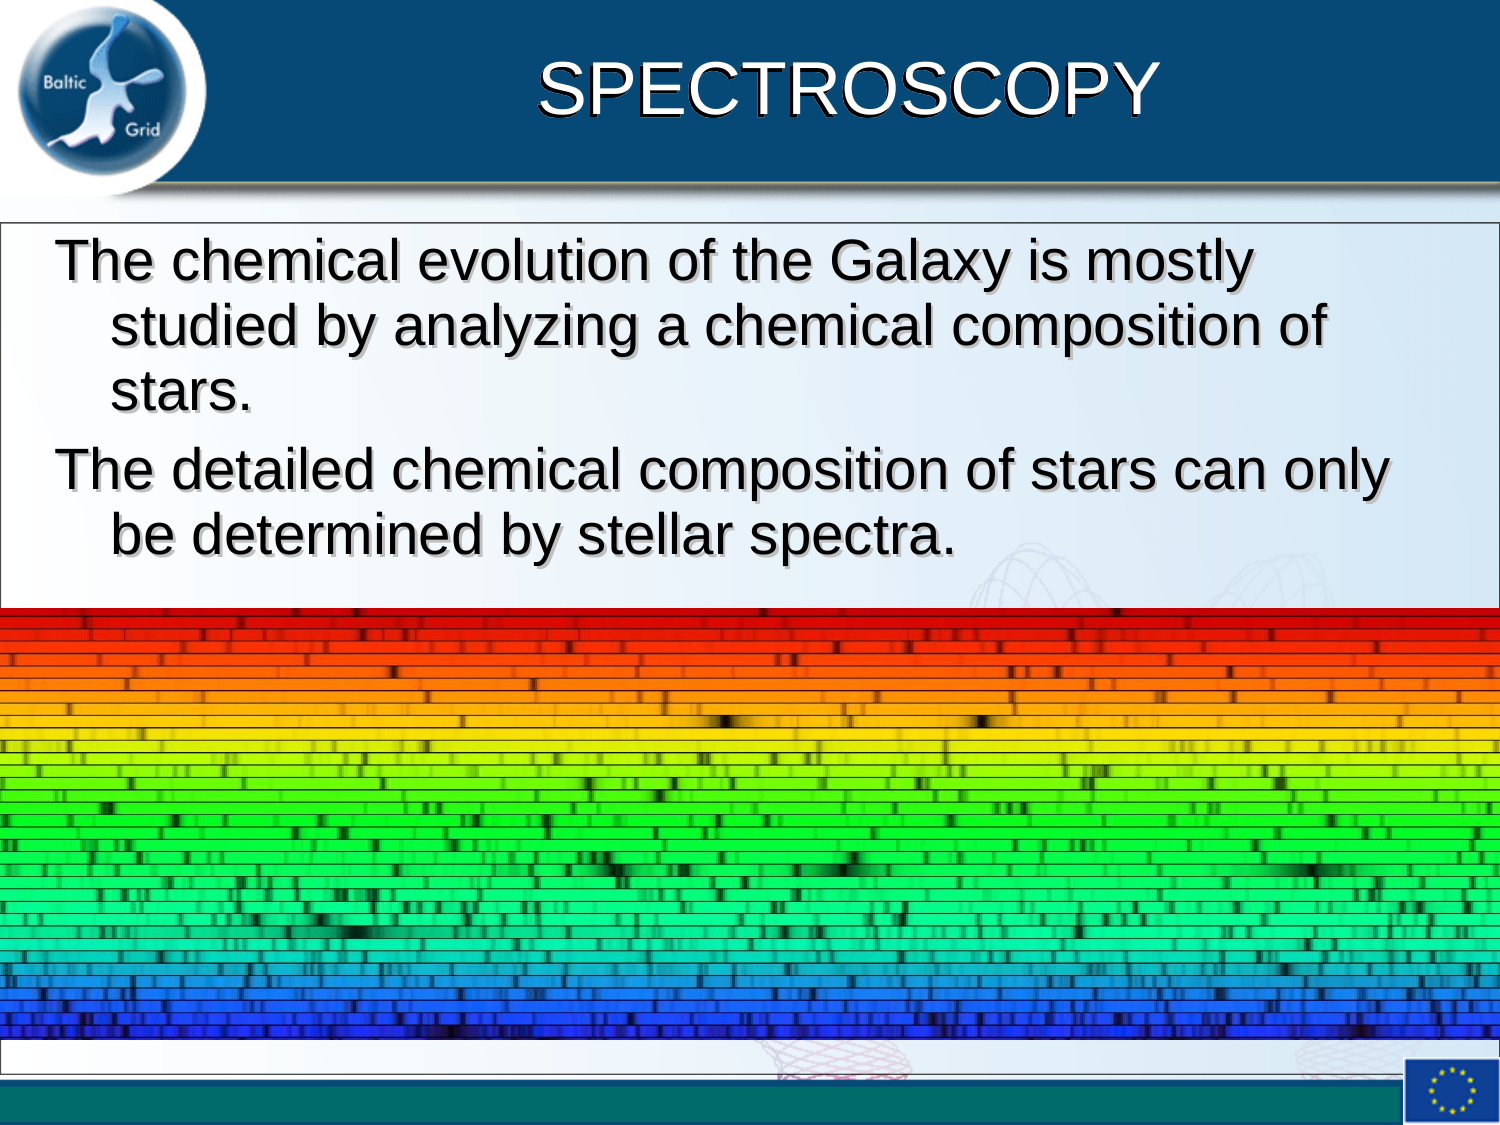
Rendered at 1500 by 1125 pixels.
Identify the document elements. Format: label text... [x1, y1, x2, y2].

picture [0, 0, 1500, 1125]
text_box [0, 1086, 1400, 1123]
list The chemical evolution of the Galaxy is mostly studied by analyzing a chemical composition of stars. The detailed chemical composition of stars can only be determined by stellar spectra. [39, 219, 1459, 608]
title SPECTROSCOPY [230, 1, 1471, 189]
